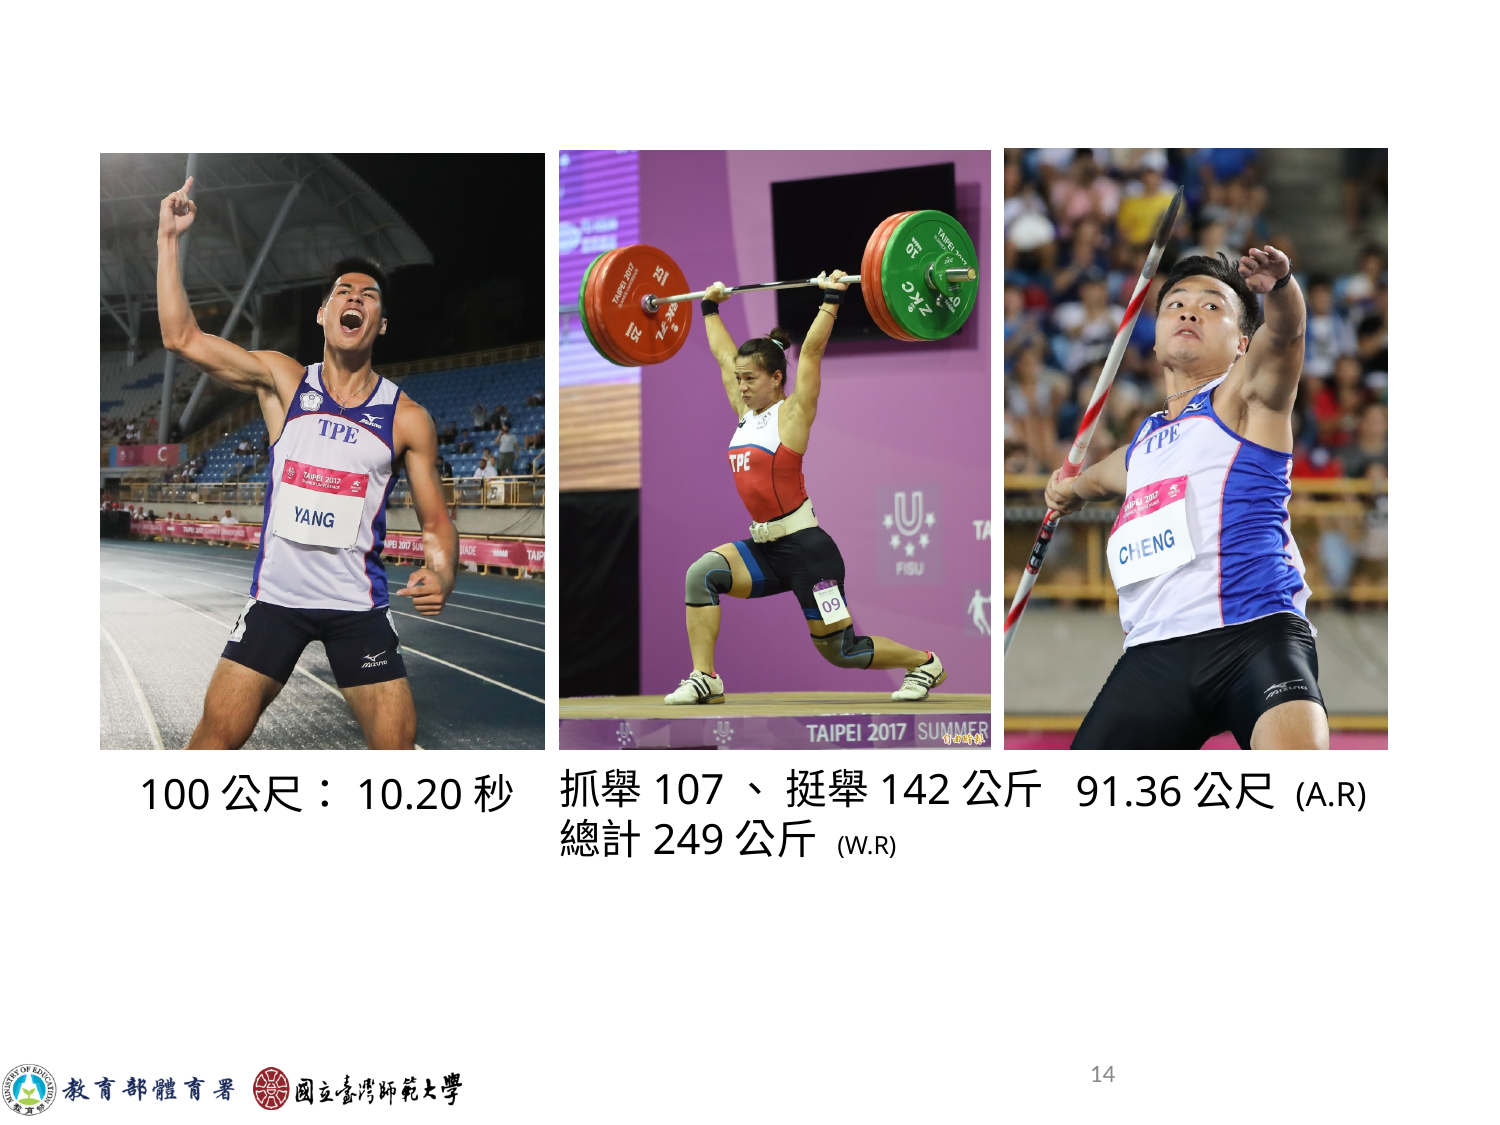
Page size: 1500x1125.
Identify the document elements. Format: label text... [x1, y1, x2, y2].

text_box [1074, 1042, 1426, 1103]
text_box 100公尺：10.20秒 [124, 760, 530, 825]
picture [559, 150, 991, 750]
text_box 抓舉107、 挺舉142公斤 總計249公斤 (W.R) [544, 756, 1060, 871]
text_box 91.36公尺 (A.R) [1061, 757, 1382, 822]
picture [1004, 149, 1388, 750]
picture [100, 153, 545, 750]
